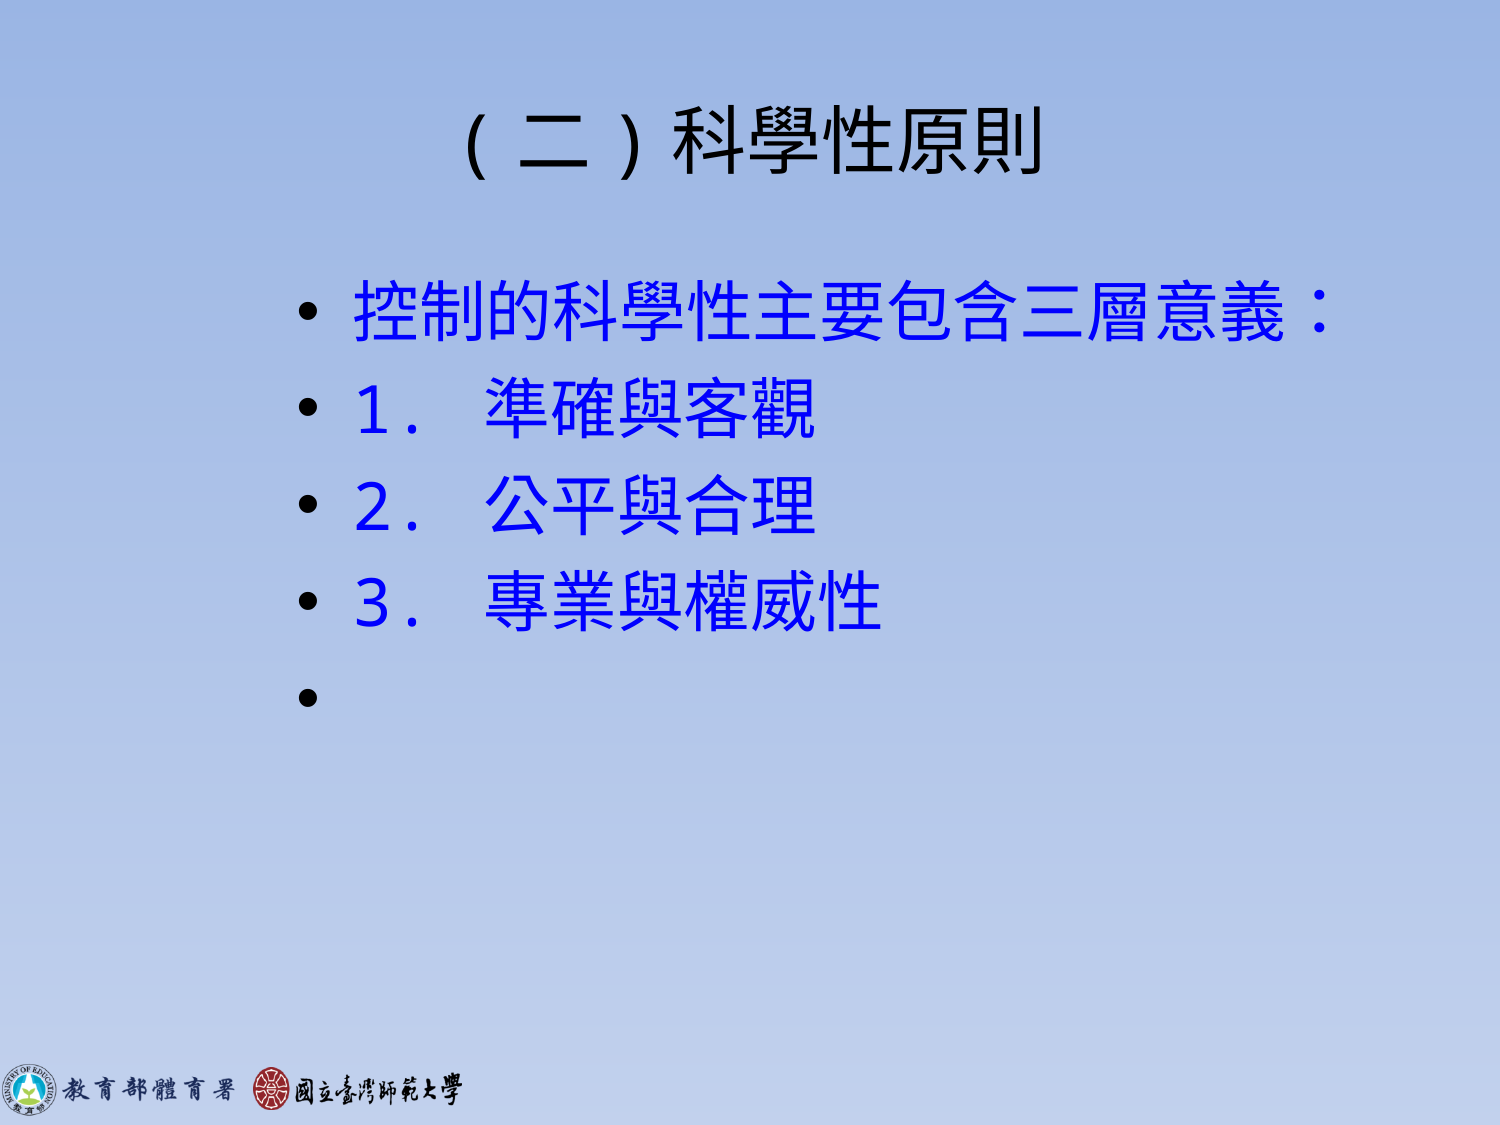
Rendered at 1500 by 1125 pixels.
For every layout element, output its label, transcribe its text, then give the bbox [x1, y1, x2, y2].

list 控制的科學性主要包含三層意義： 1. 準確與客觀 2. 公平與合理 3. 專業與權威性 [281, 262, 1355, 851]
title (二)科學性原則 [75, 45, 1426, 233]
